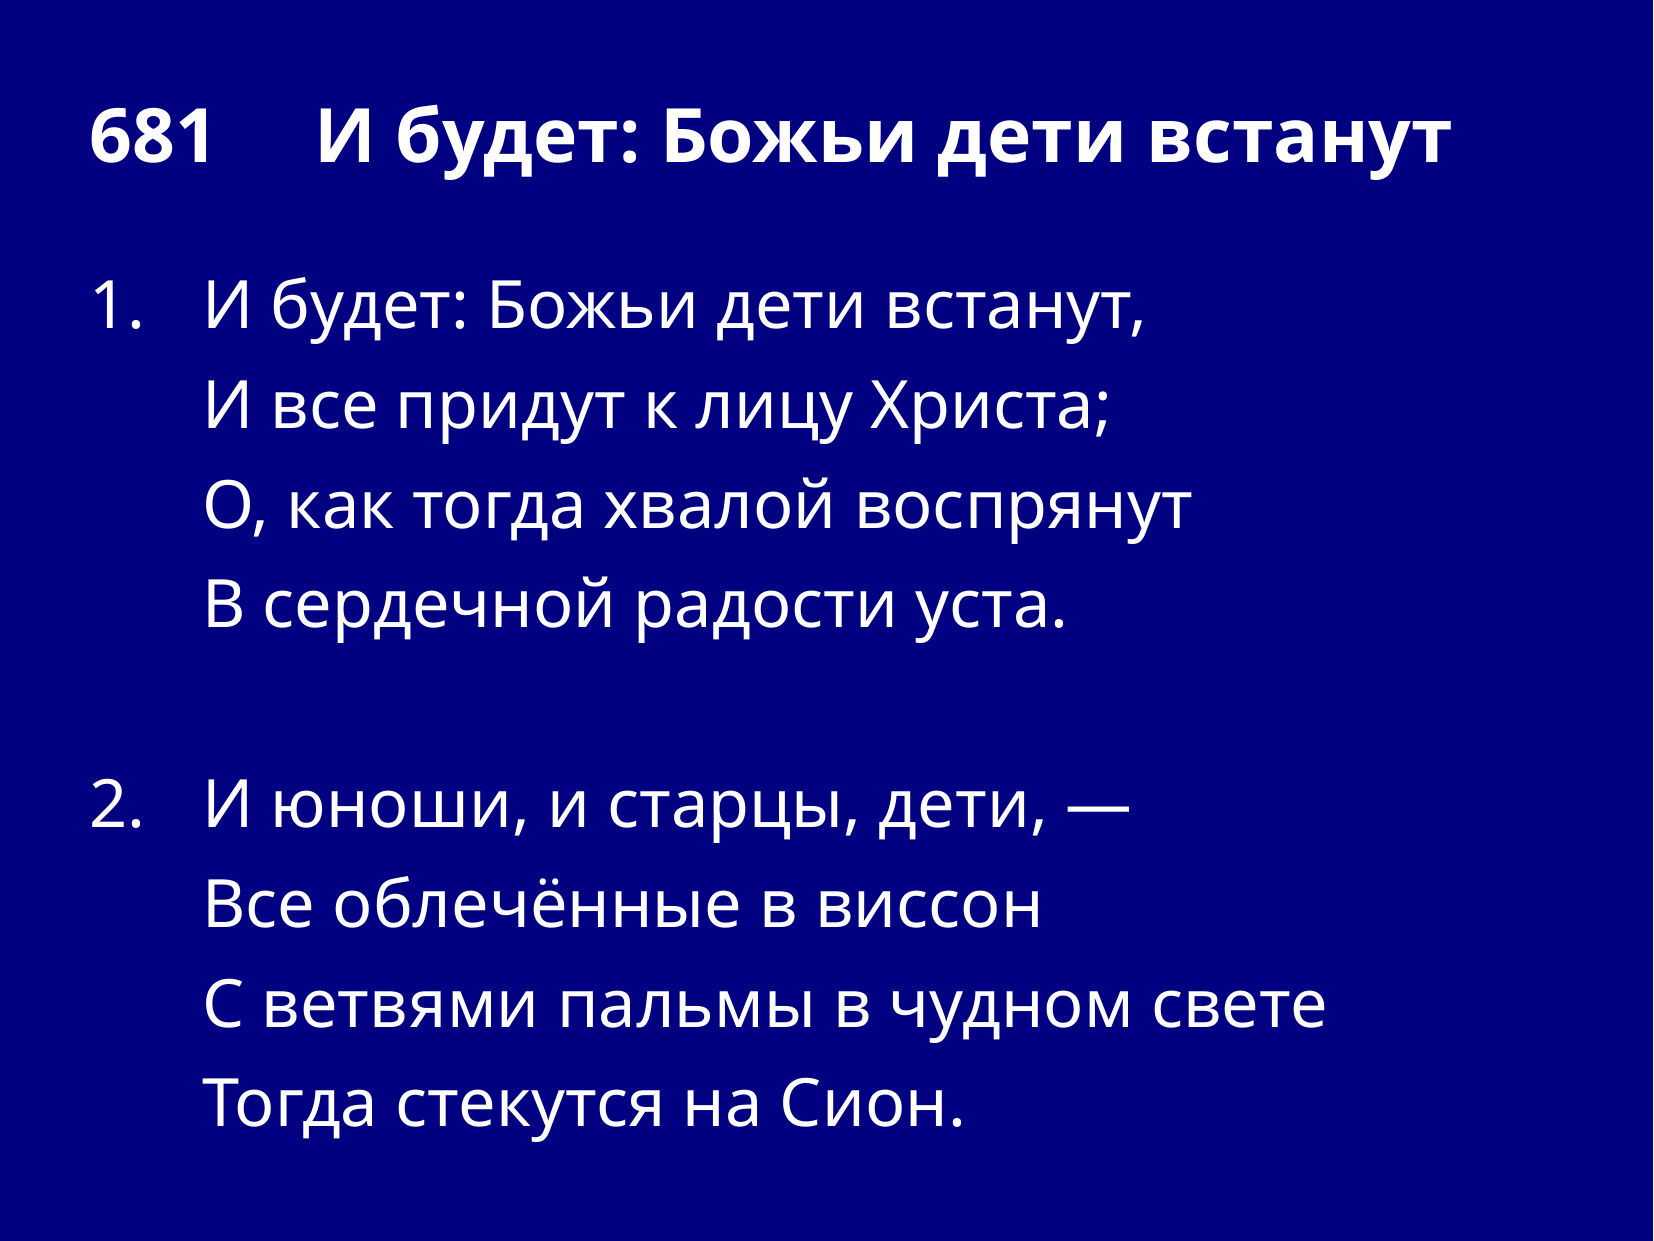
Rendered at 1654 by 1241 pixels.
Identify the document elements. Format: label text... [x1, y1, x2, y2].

text_box 681 И будет: Божьи дети встанут [75, 75, 1653, 188]
text_box 1. И будет: Божьи дети встанут, И все придут к лицу Христа; О, как тогда хвалой воспрянут В сердечной радости уста. 2. И юноши, и старцы, дети, — Все облечённые в виссон С ветвями пальмы в чудном свете Тогда стекутся на Сион. [75, 188, 1576, 1163]
